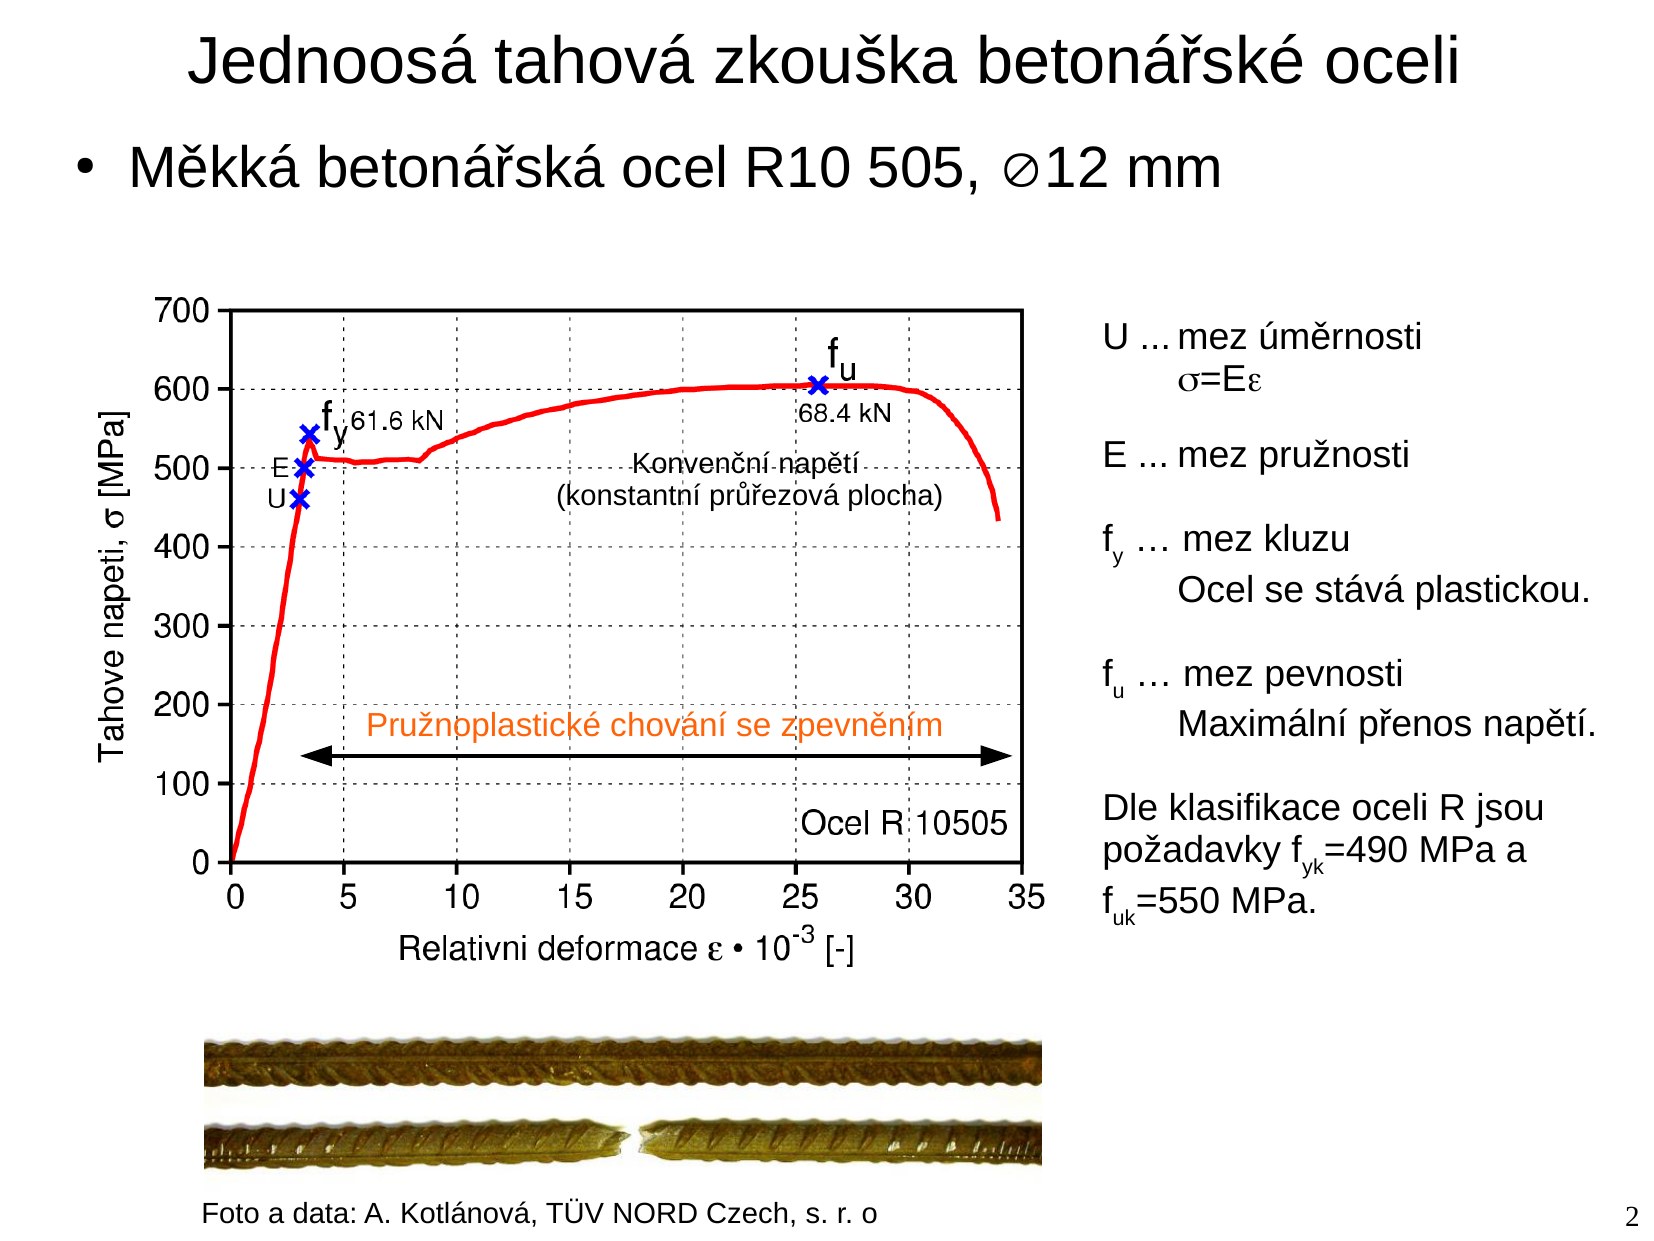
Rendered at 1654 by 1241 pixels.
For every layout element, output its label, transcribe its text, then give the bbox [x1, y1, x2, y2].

text_box Foto a data: A. Kotlánová, TÜV NORD Czech, s. r. o [186, 1189, 1087, 1241]
text_box Konvenční napětí (konstantní průřezová plocha) [525, 439, 976, 528]
text_box Pružnoplastické chování se zpevněním [351, 698, 989, 755]
title Jednoosá tahová zkouška betonářské oceli [37, 8, 1613, 113]
text_box U ... mez úměrnosti s=Ee E ... mez pružnosti fy … mez kluzu Ocel se stává plastickou. fu … mez pevnosti Maximální přenos napětí. Dle klasifikace oceli R jsou požadavky fyk=490 MPa a fuk=550 MPa. [1087, 307, 1654, 1010]
list Měkká betonářská ocel R10 505, Æ12 mm [57, 134, 1608, 953]
picture [43, 269, 1071, 1189]
